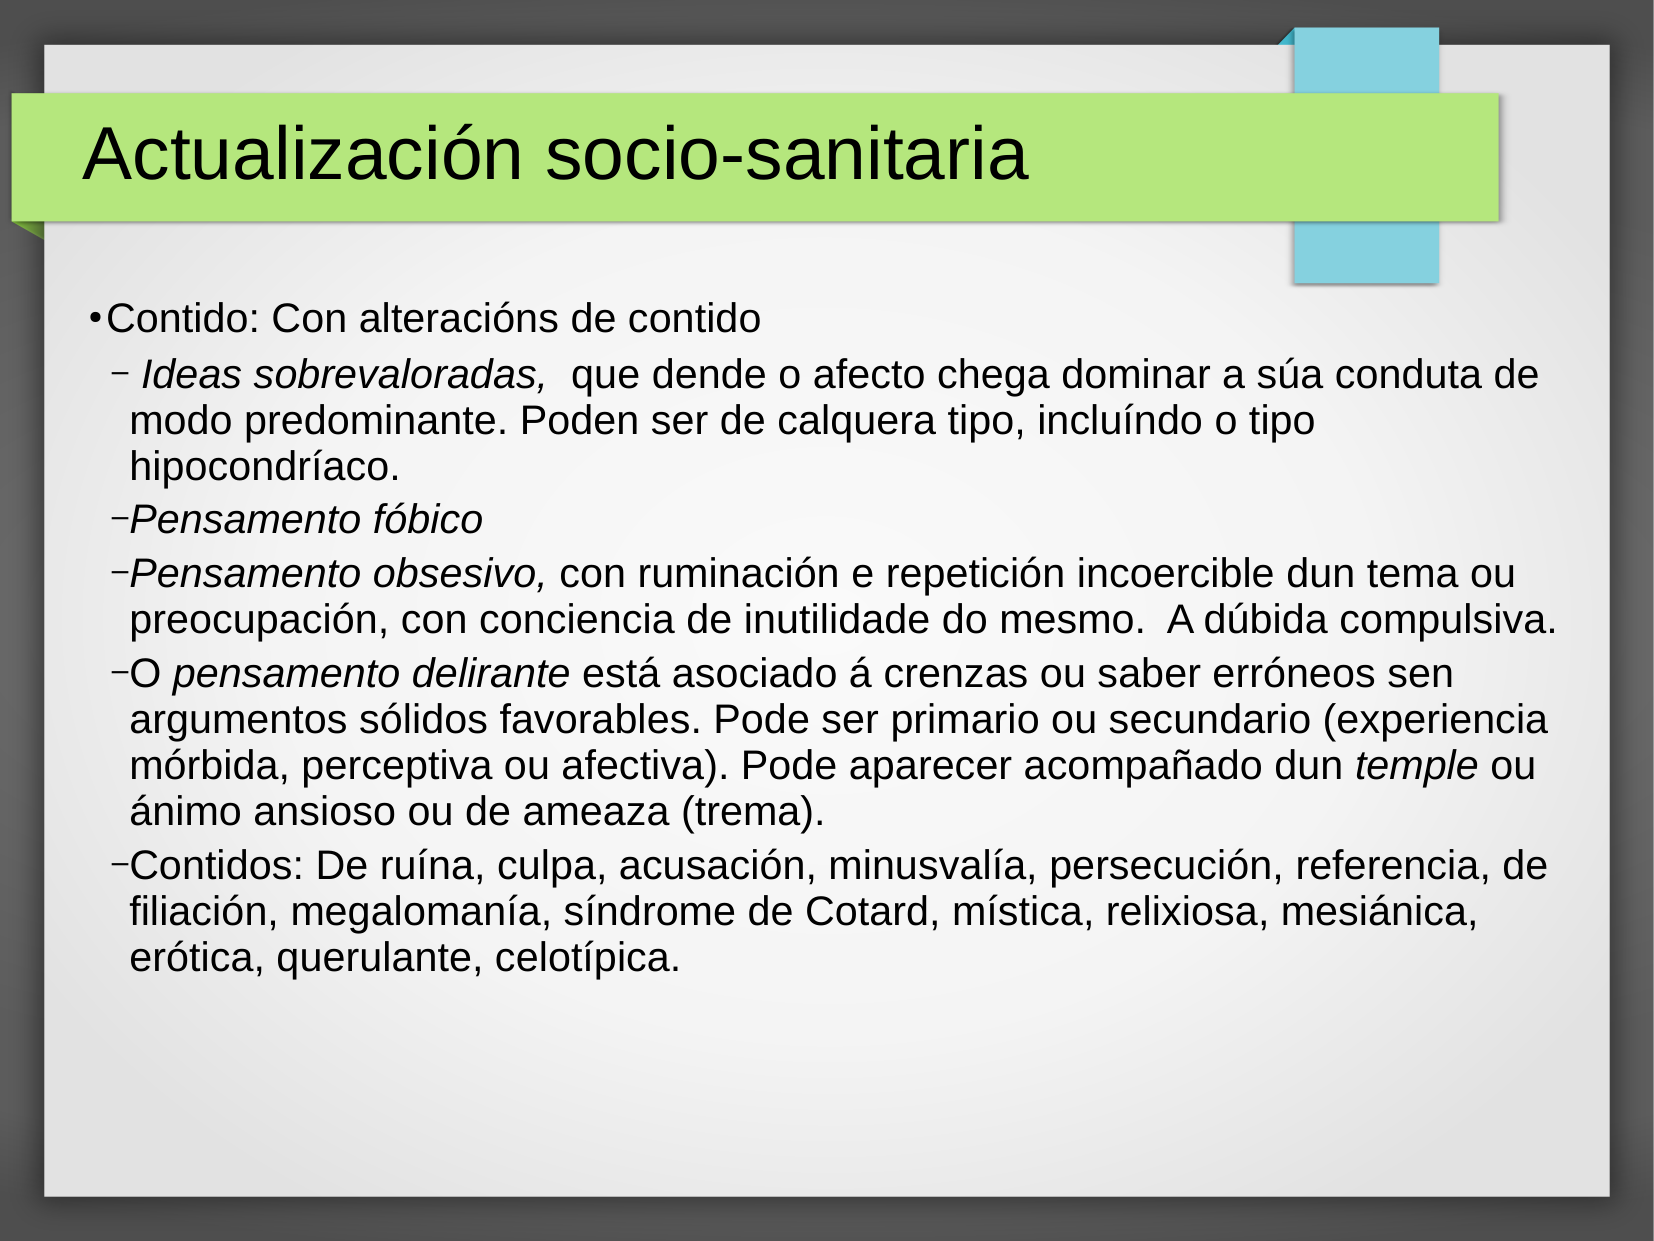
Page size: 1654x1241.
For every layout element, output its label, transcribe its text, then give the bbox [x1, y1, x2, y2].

title Actualización socio-sanitaria [82, 94, 1264, 213]
list Contido: Con alteracións de contido Ideas sobrevaloradas, que dende o afecto chega dominar a súa conduta de modo predominante. Poden ser de calquera tipo, incluíndo o tipo hipocondríaco. Pensamento fóbico Pensamento obsesivo, con ruminación e repetición incoercible dun tema ou preocupación, con conciencia de inutilidade do mesmo. A dúbida compulsiva. O pensamento delirante está asociado á crenzas ou saber erróneos sen argumentos sólidos favorables. Pode ser primario ou secundario (experiencia mórbida, perceptiva ou afectiva). Pode aparecer acompañado dun temple ou ánimo ansioso ou de ameaza (trema). Contidos: De ruína, culpa, acusación, minusvalía, persecución, referencia, de filiación, megalomanía, síndrome de Cotard, mística, relixiosa, mesiánica, erótica, querulante, celotípica. [82, 295, 1571, 1015]
picture [0, 0, 1654, 1241]
